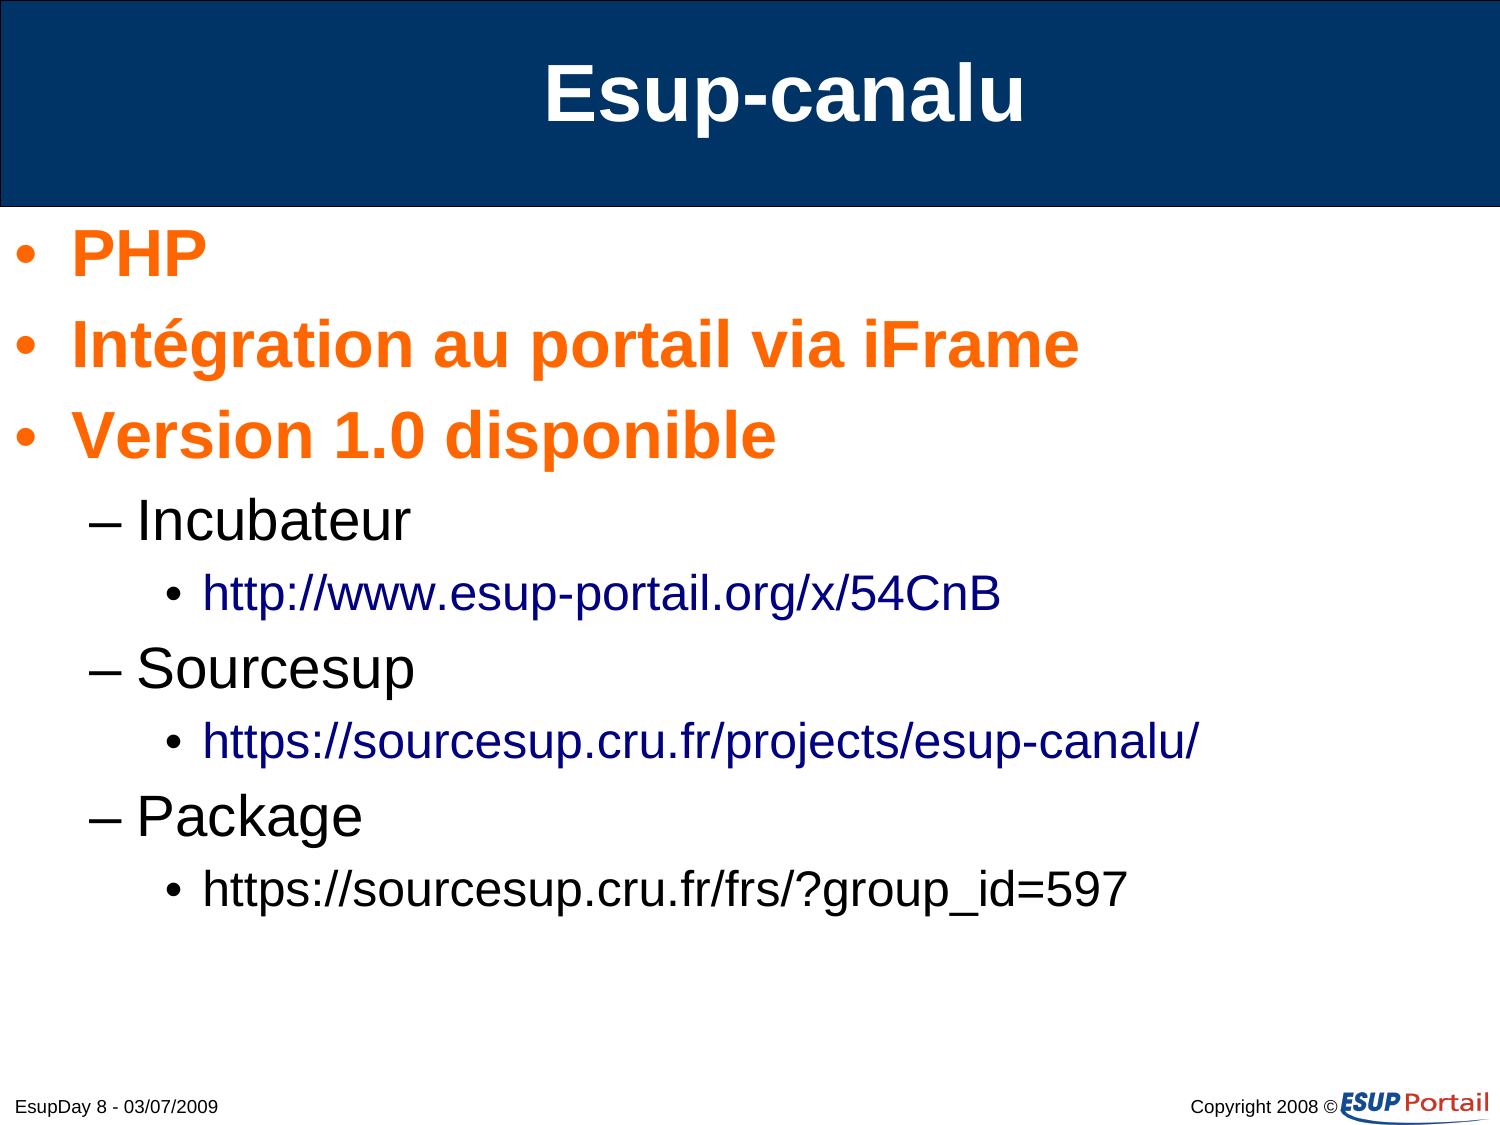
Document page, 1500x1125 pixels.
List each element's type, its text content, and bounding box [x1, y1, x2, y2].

picture [1340, 1092, 1489, 1125]
list PHP Intégration au portail via iFrame Version 1.0 disponible Incubateur http://www.esup-portail.org/x/54CnB Sourcesup https://sourcesup.cru.fr/projects/esup-canalu/ Package https://sourcesup.cru.fr/frs/?group_id=597 [0, 208, 1500, 1063]
title Esup-canalu [0, 0, 1500, 208]
